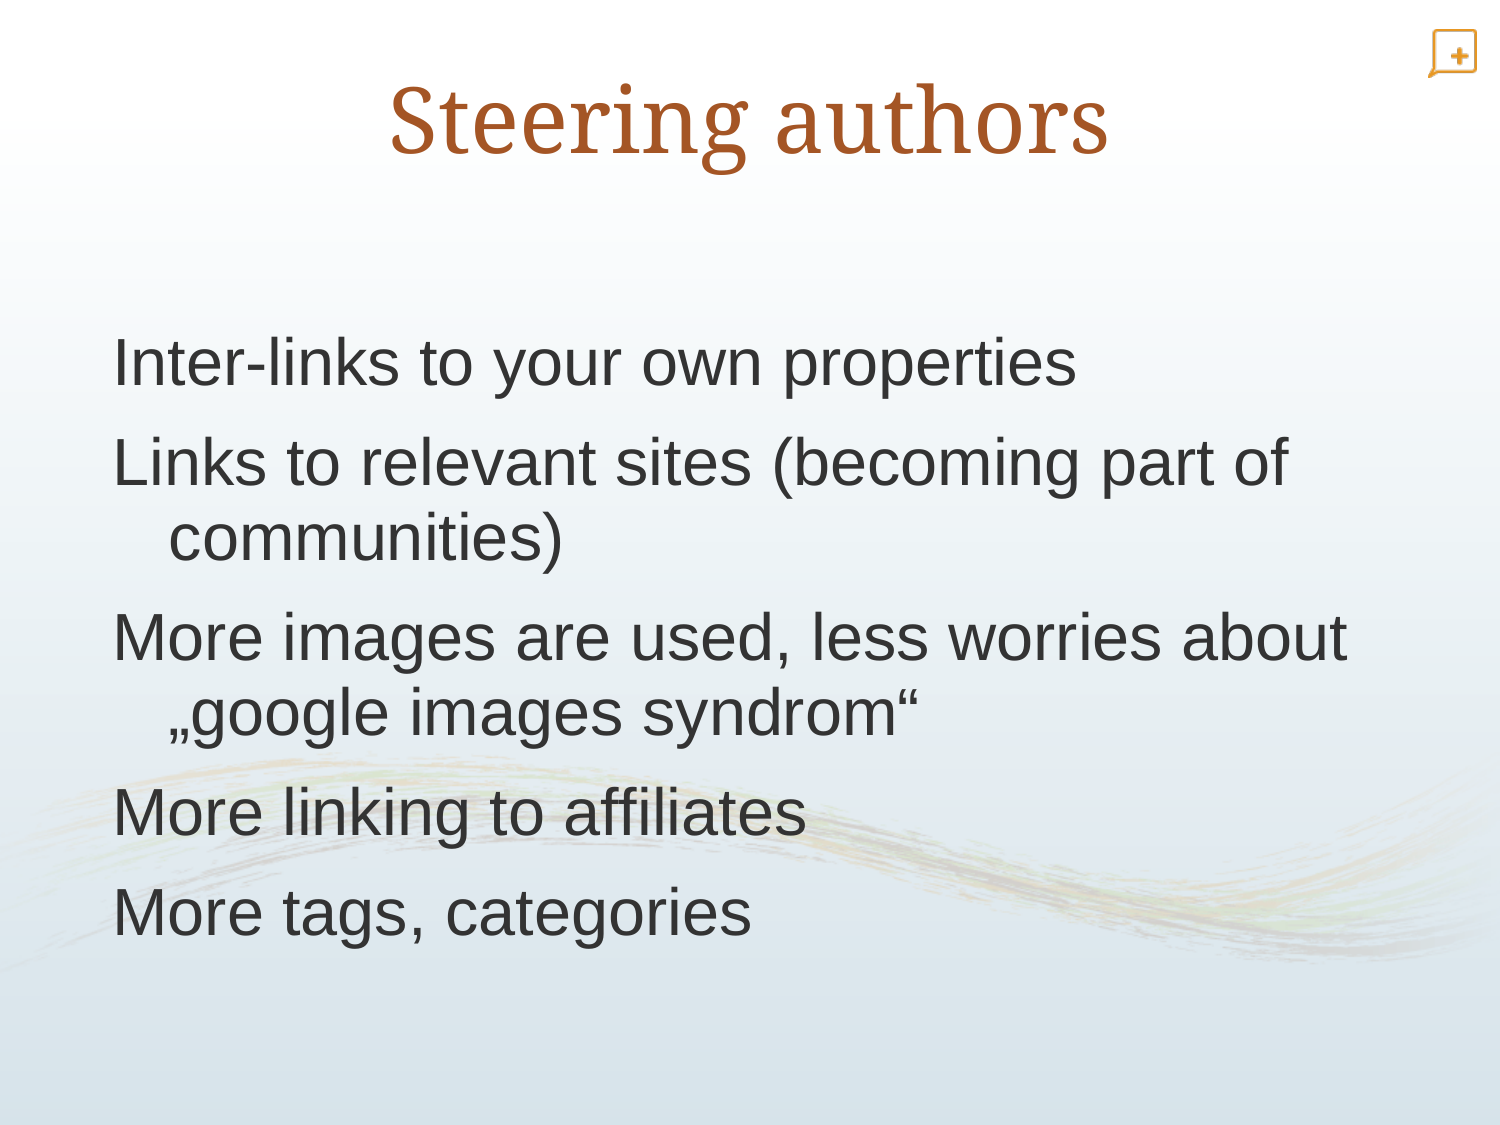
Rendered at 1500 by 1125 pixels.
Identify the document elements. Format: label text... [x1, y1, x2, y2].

picture [0, 0, 1500, 1125]
title Steering authors [112, 0, 1388, 244]
list Inter-links to your own properties Links to relevant sites (becoming part of communities) More images are used, less worries about „google images syndrom“ More linking to affiliates More tags, categories [112, 324, 1388, 1034]
